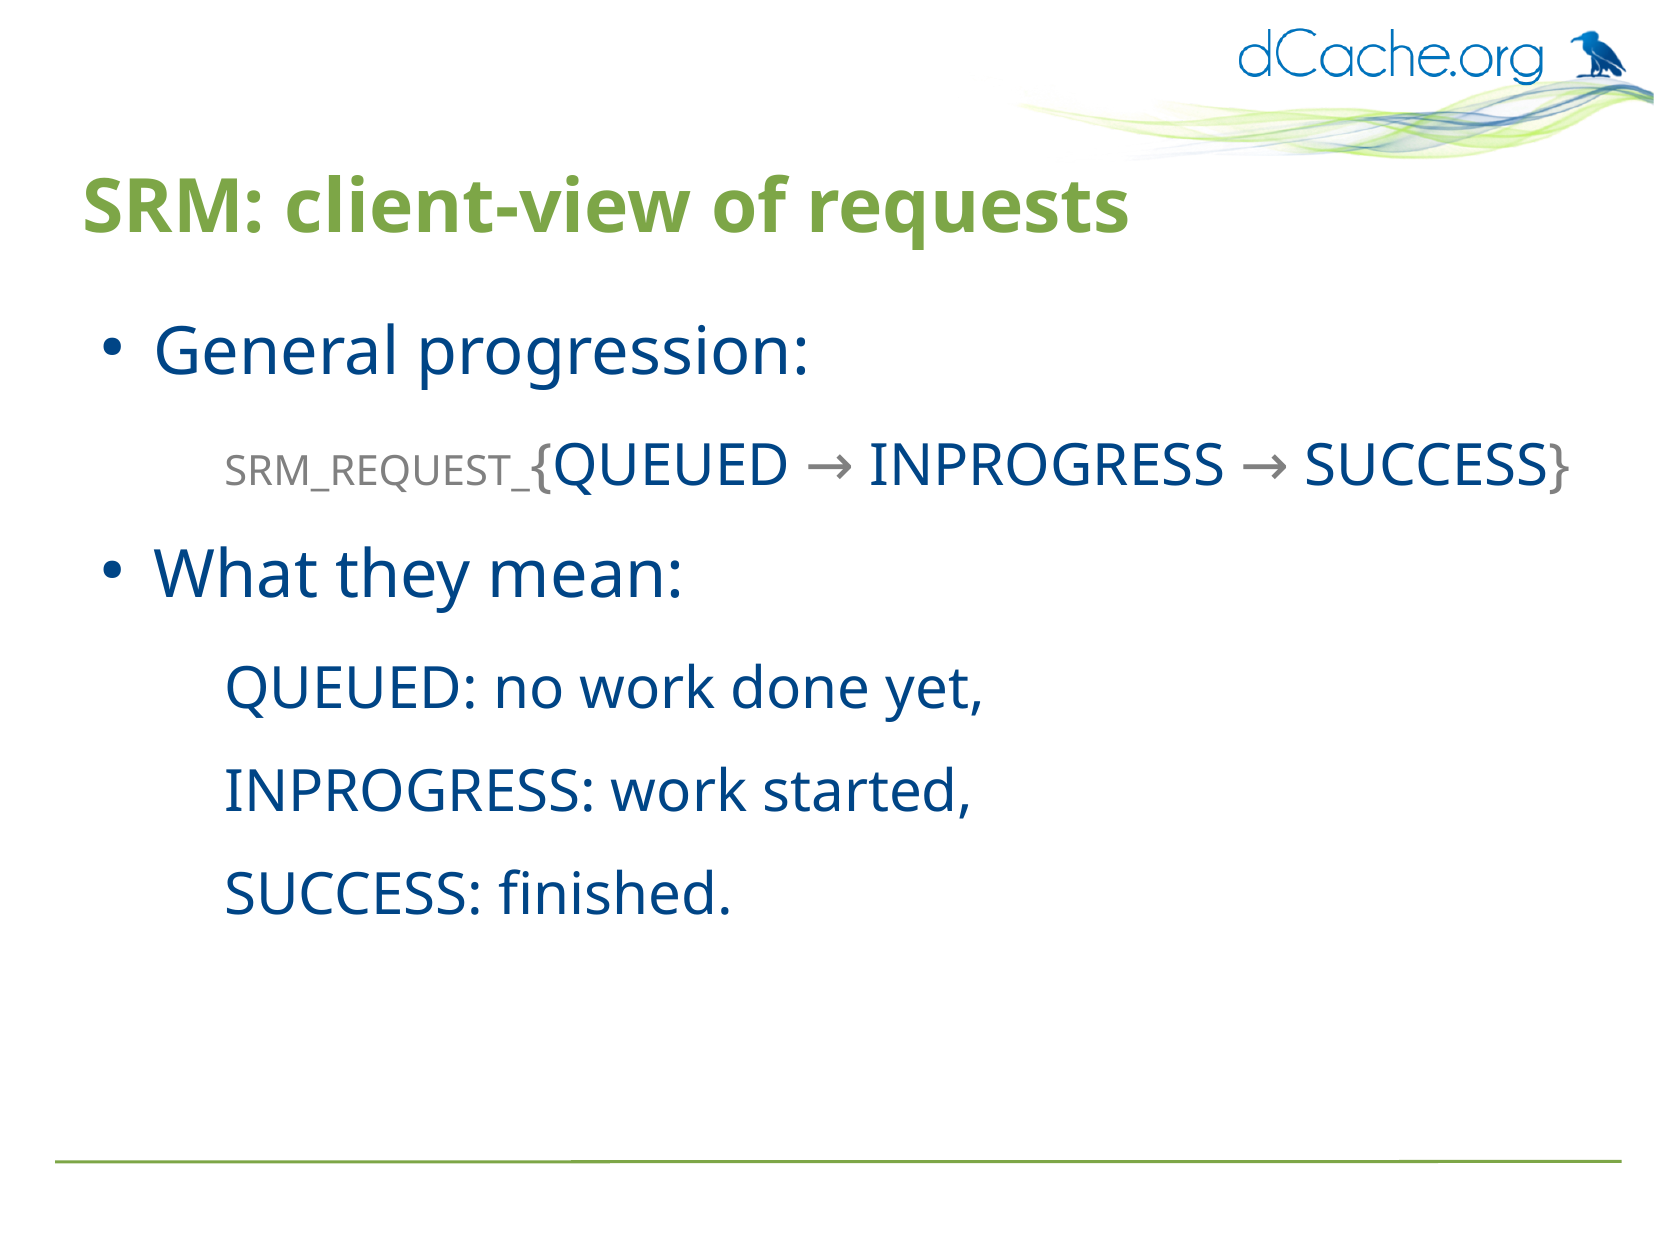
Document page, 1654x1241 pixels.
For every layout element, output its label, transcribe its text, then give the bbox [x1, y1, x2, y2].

title SRM: client-view of requests [82, 155, 1605, 252]
picture [956, 16, 1654, 169]
list General progression: SRM_REQUEST_{QUEUED → INPROGRESS → SUCCESS} What they mean: QUEUED: no work done yet, INPROGRESS: work started, SUCCESS: finished. [82, 302, 1571, 1023]
